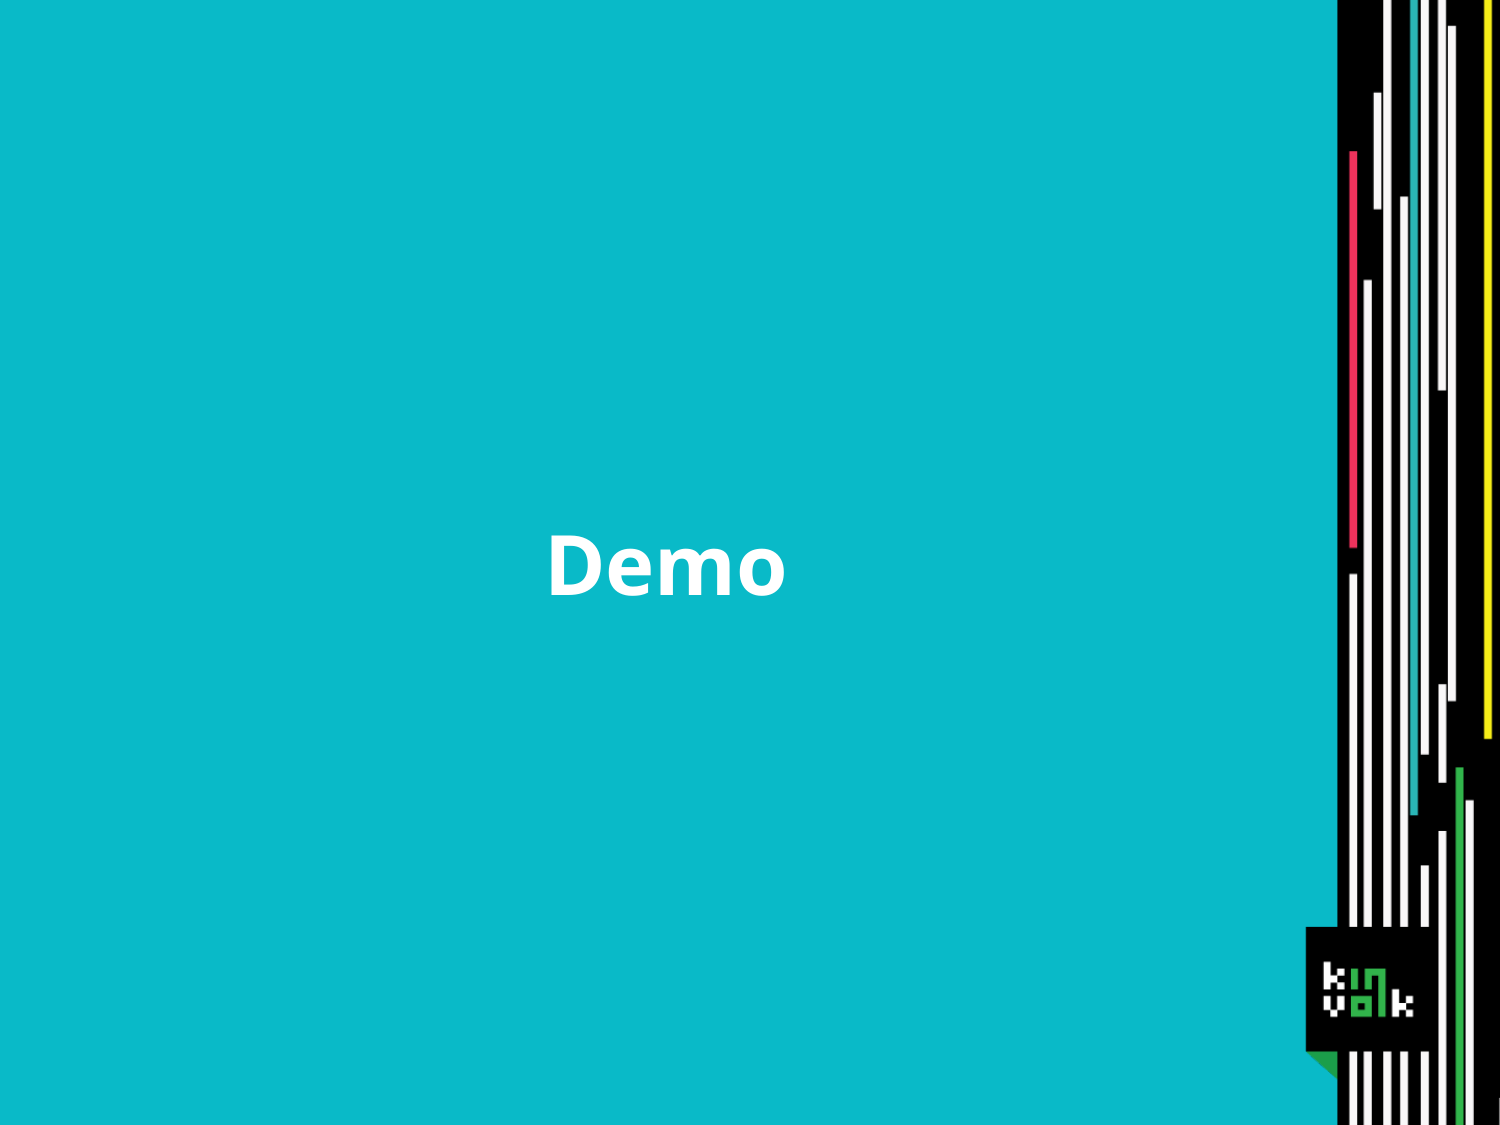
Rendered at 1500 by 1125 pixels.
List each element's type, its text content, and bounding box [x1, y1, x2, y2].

title Demo [62, 470, 1270, 655]
picture [0, 0, 1500, 1125]
